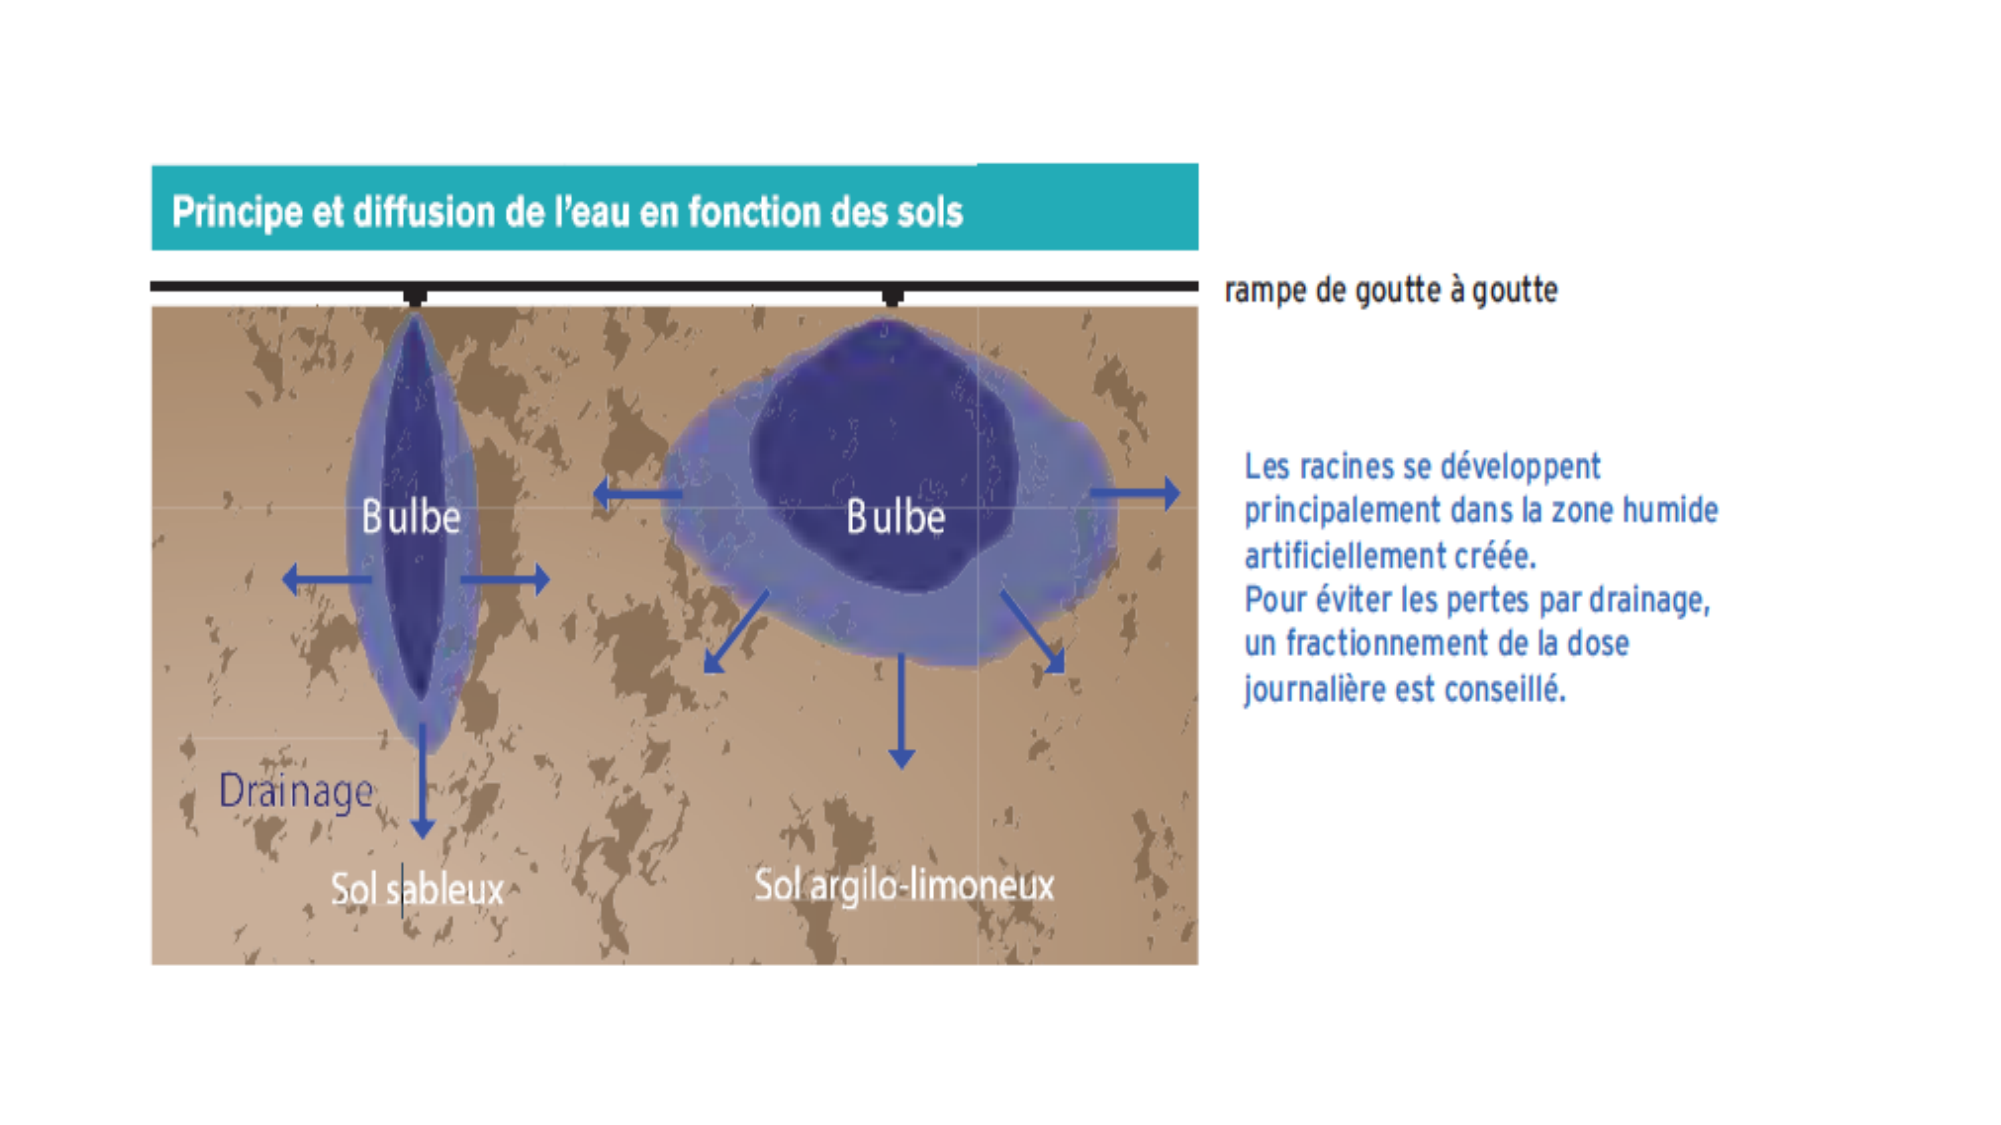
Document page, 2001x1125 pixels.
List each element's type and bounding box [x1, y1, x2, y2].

picture [117, 77, 1768, 995]
